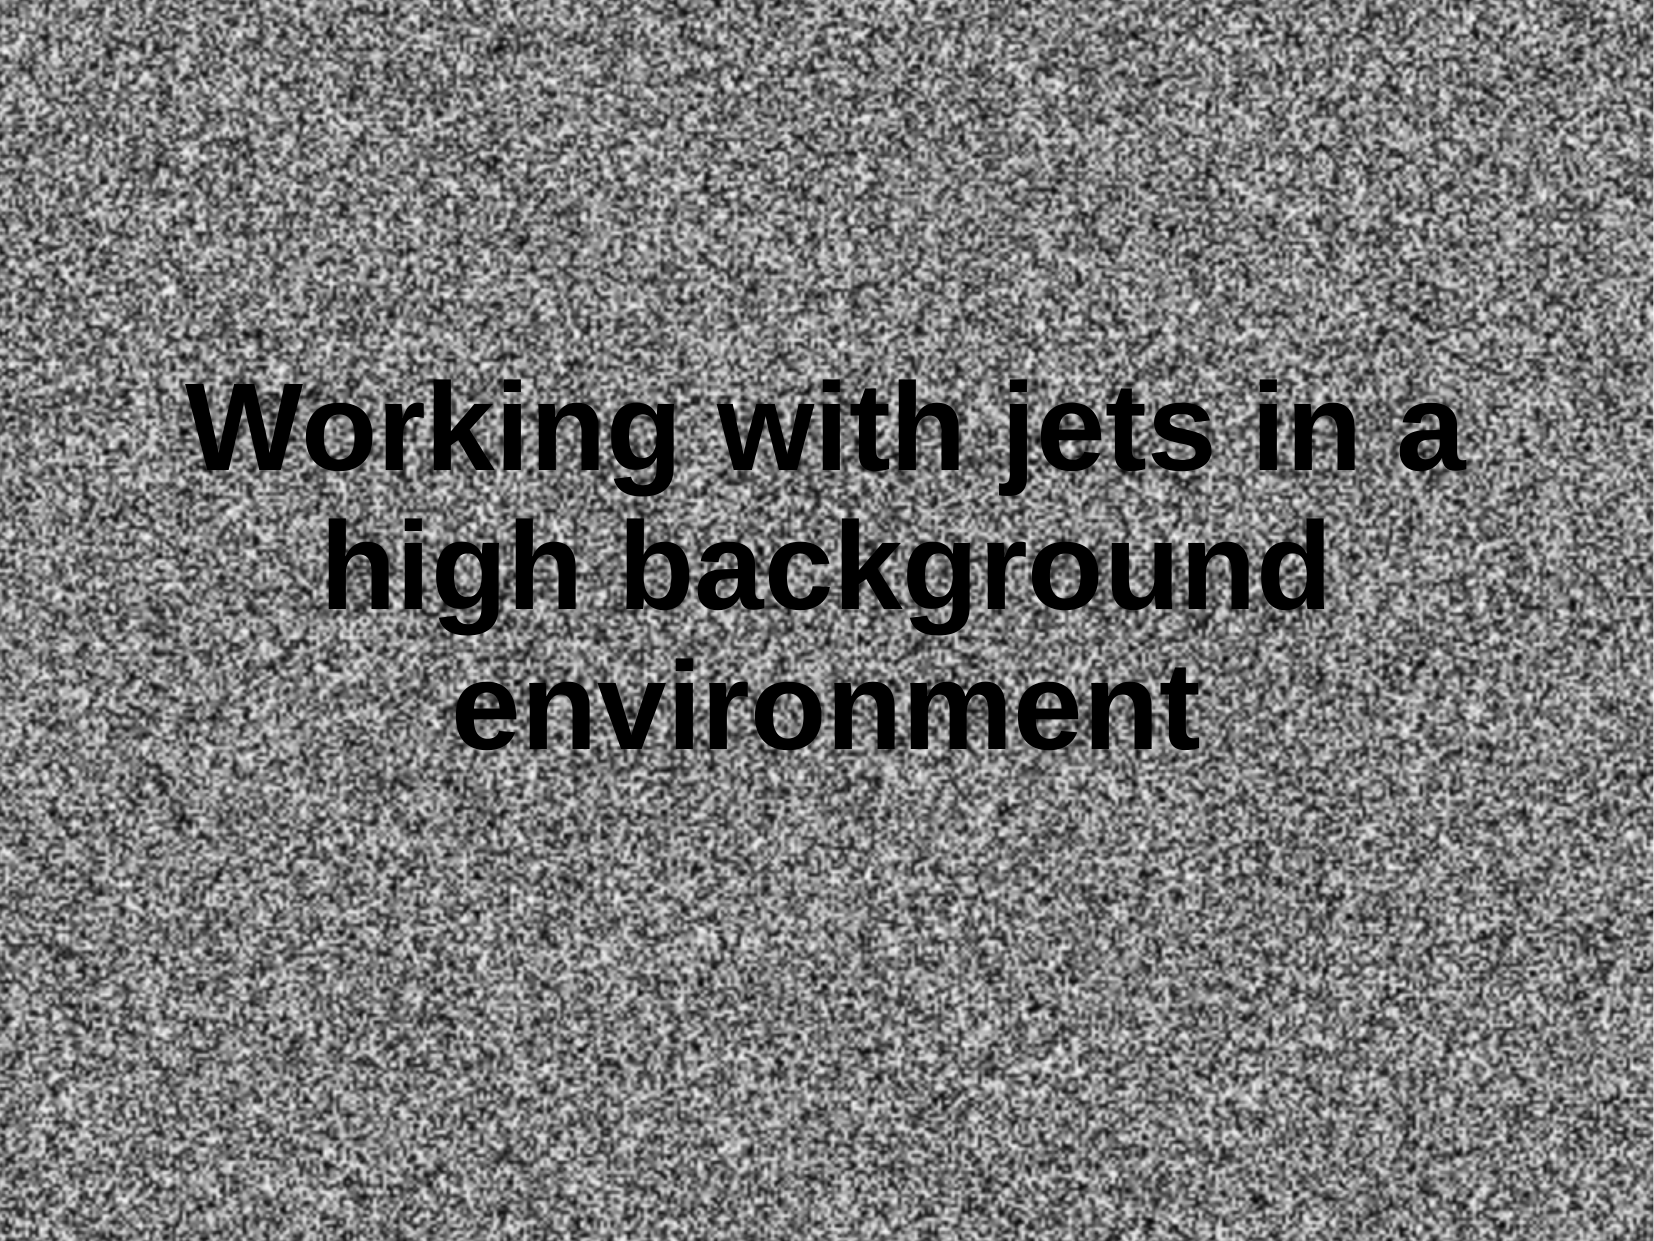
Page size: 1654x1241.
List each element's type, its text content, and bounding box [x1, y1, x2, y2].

title Working with jets in a high background environment [82, 356, 1571, 777]
picture [0, 0, 1654, 1241]
